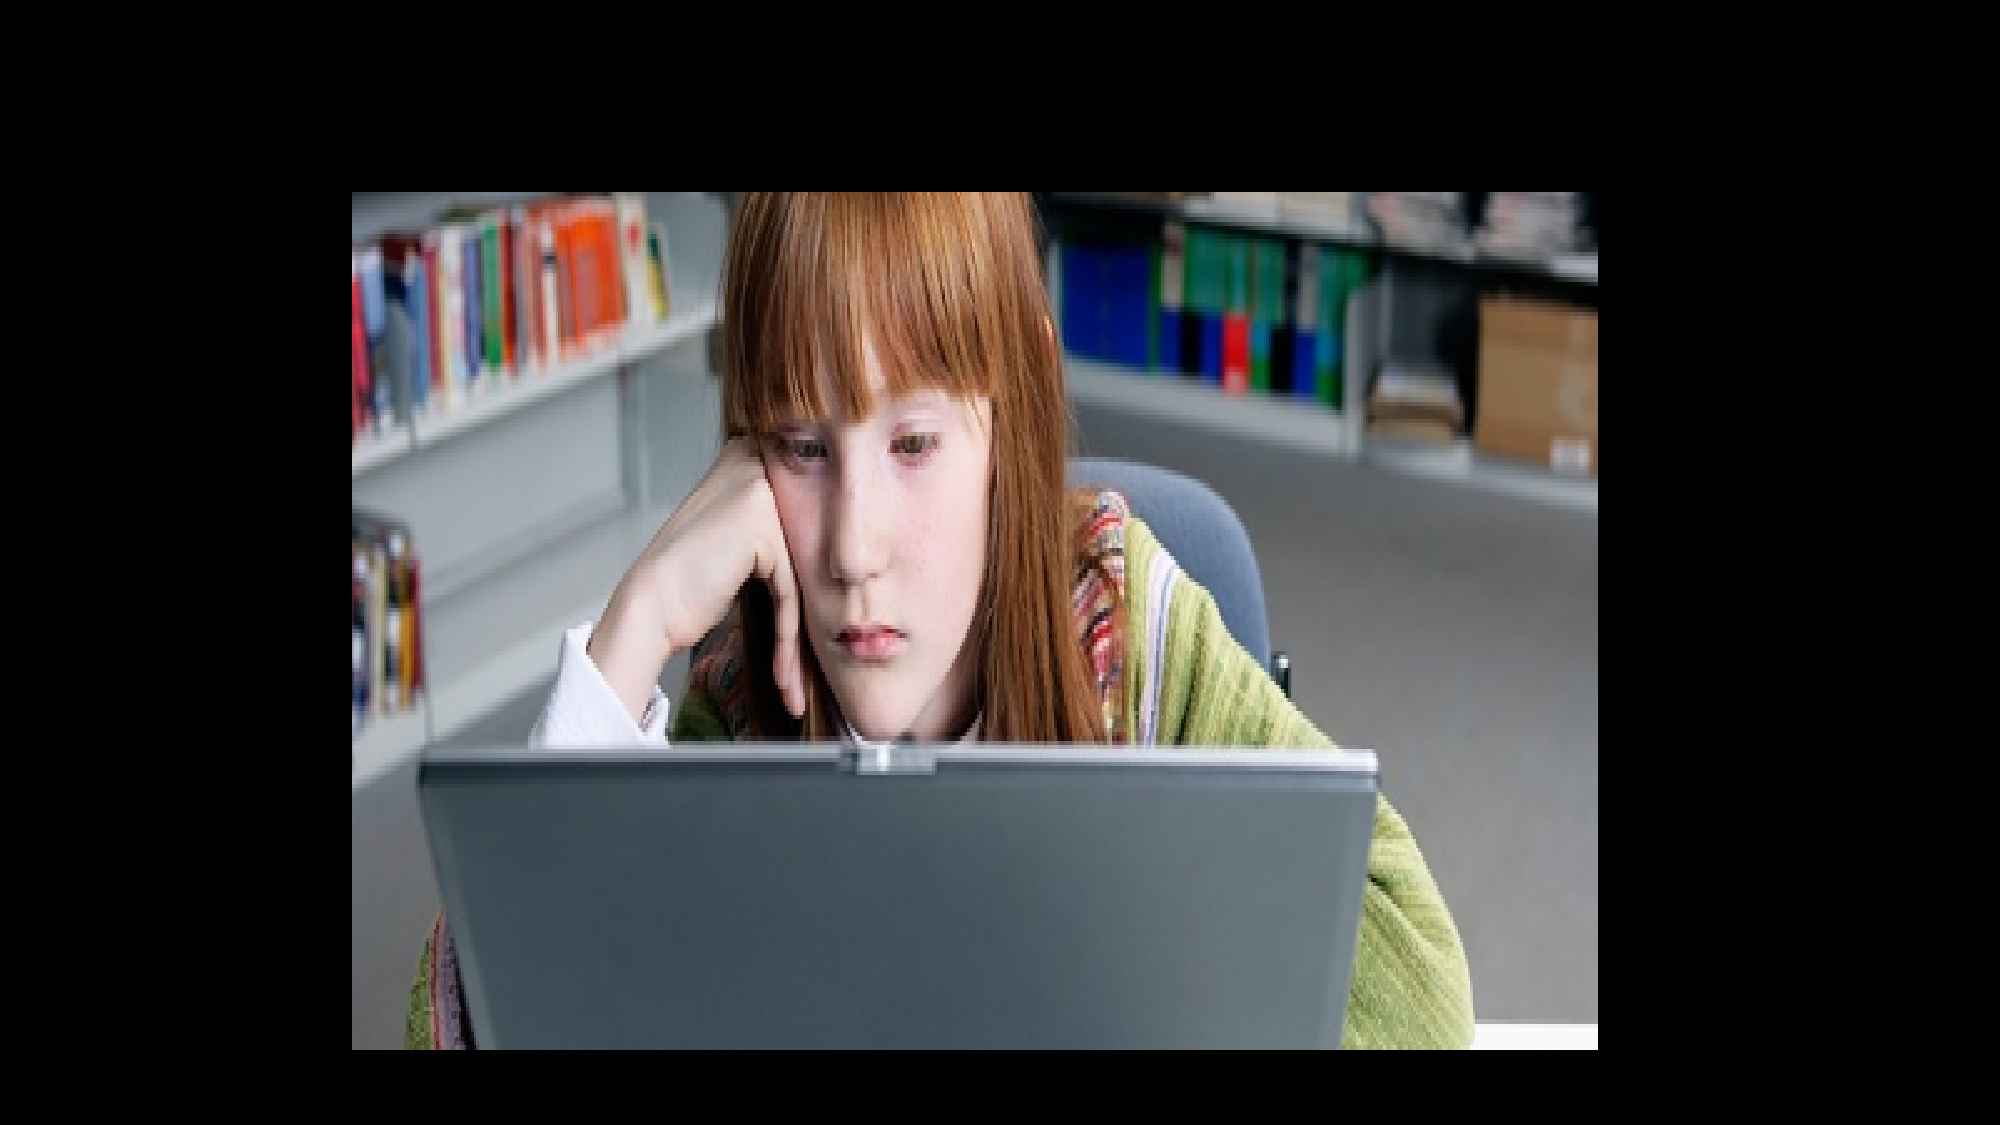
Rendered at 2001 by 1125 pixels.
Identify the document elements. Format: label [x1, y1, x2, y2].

picture [352, 192, 1598, 1050]
